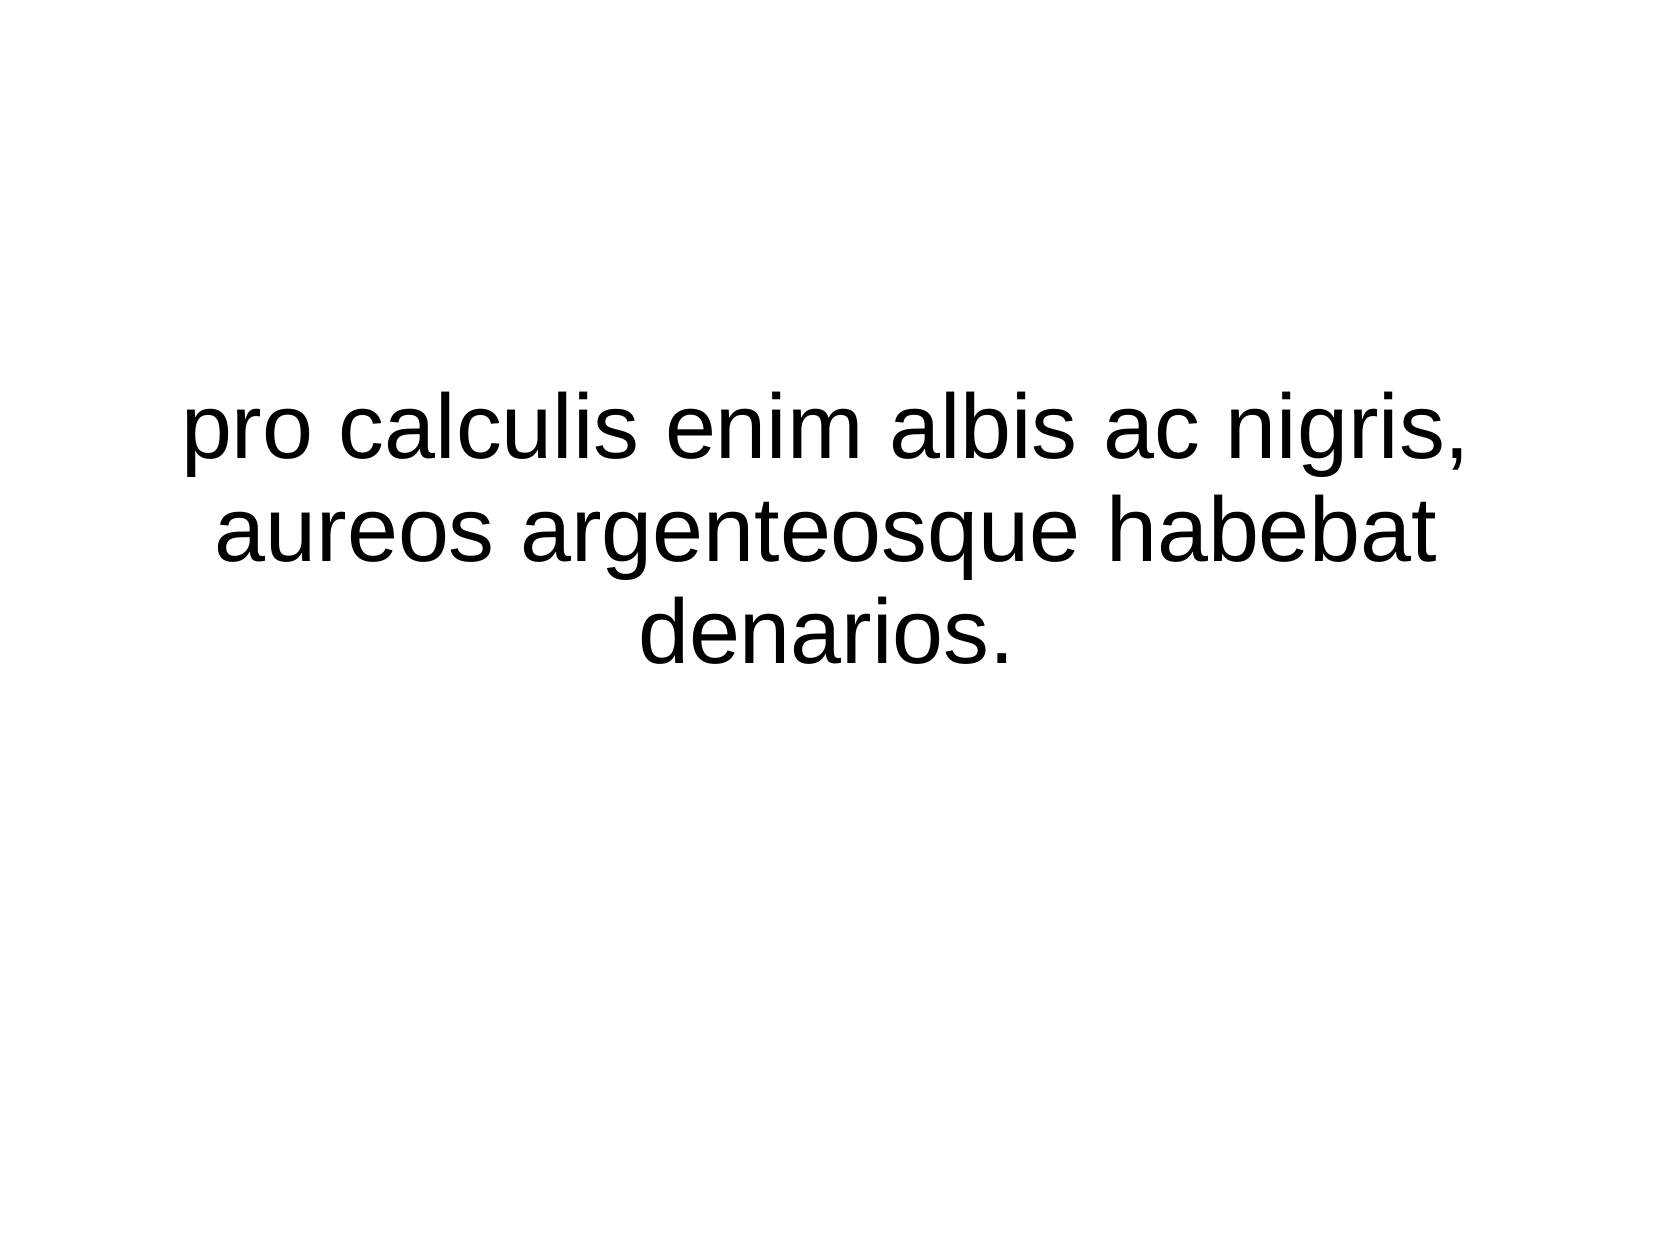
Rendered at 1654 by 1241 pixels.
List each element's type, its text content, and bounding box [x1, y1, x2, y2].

subtitle pro calculis enim albis ac nigris, aureos argenteosque habebat denarios. [82, 49, 1571, 1010]
